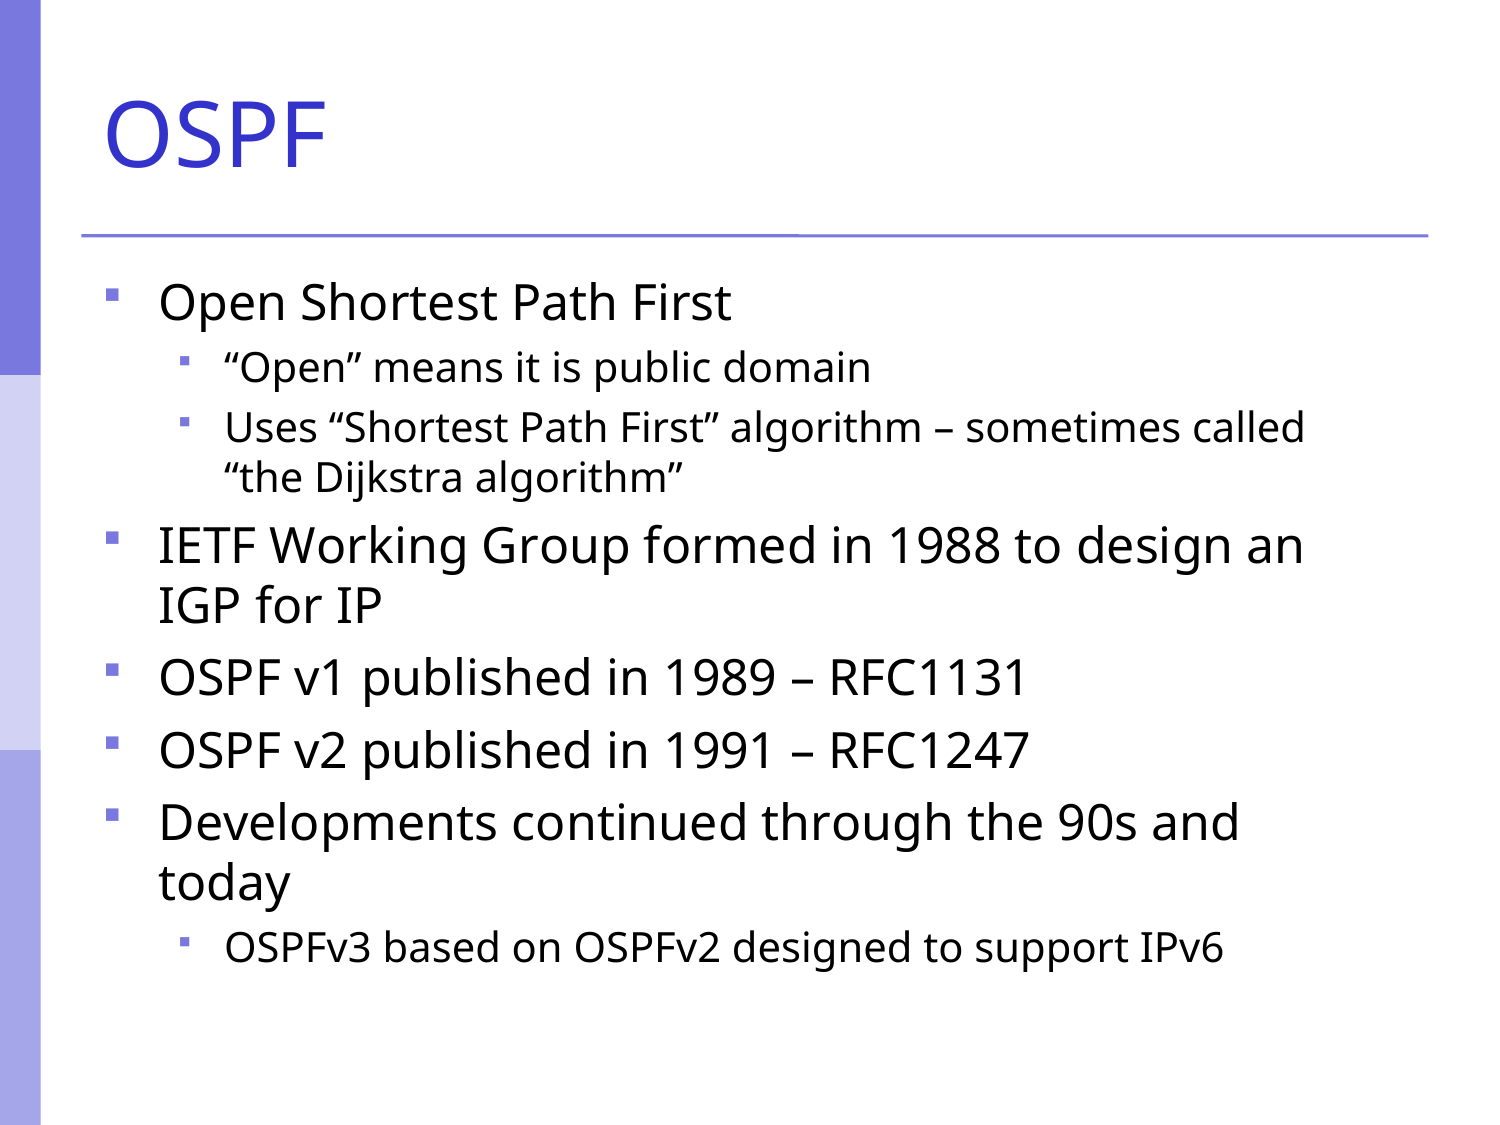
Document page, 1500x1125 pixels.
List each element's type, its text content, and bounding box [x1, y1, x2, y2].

text_box OSPF [87, 37, 1363, 225]
text_box Open Shortest Path First “Open” means it is public domain Uses “Shortest Path First” algorithm – sometimes called “the Dijkstra algorithm” IETF Working Group formed in 1988 to design an IGP for IP OSPF v1 published in 1989 – RFC1131 OSPF v2 published in 1991 – RFC1247 Developments continued through the 90s and today OSPFv3 based on OSPFv2 designed to support IPv6 [87, 262, 1363, 1026]
